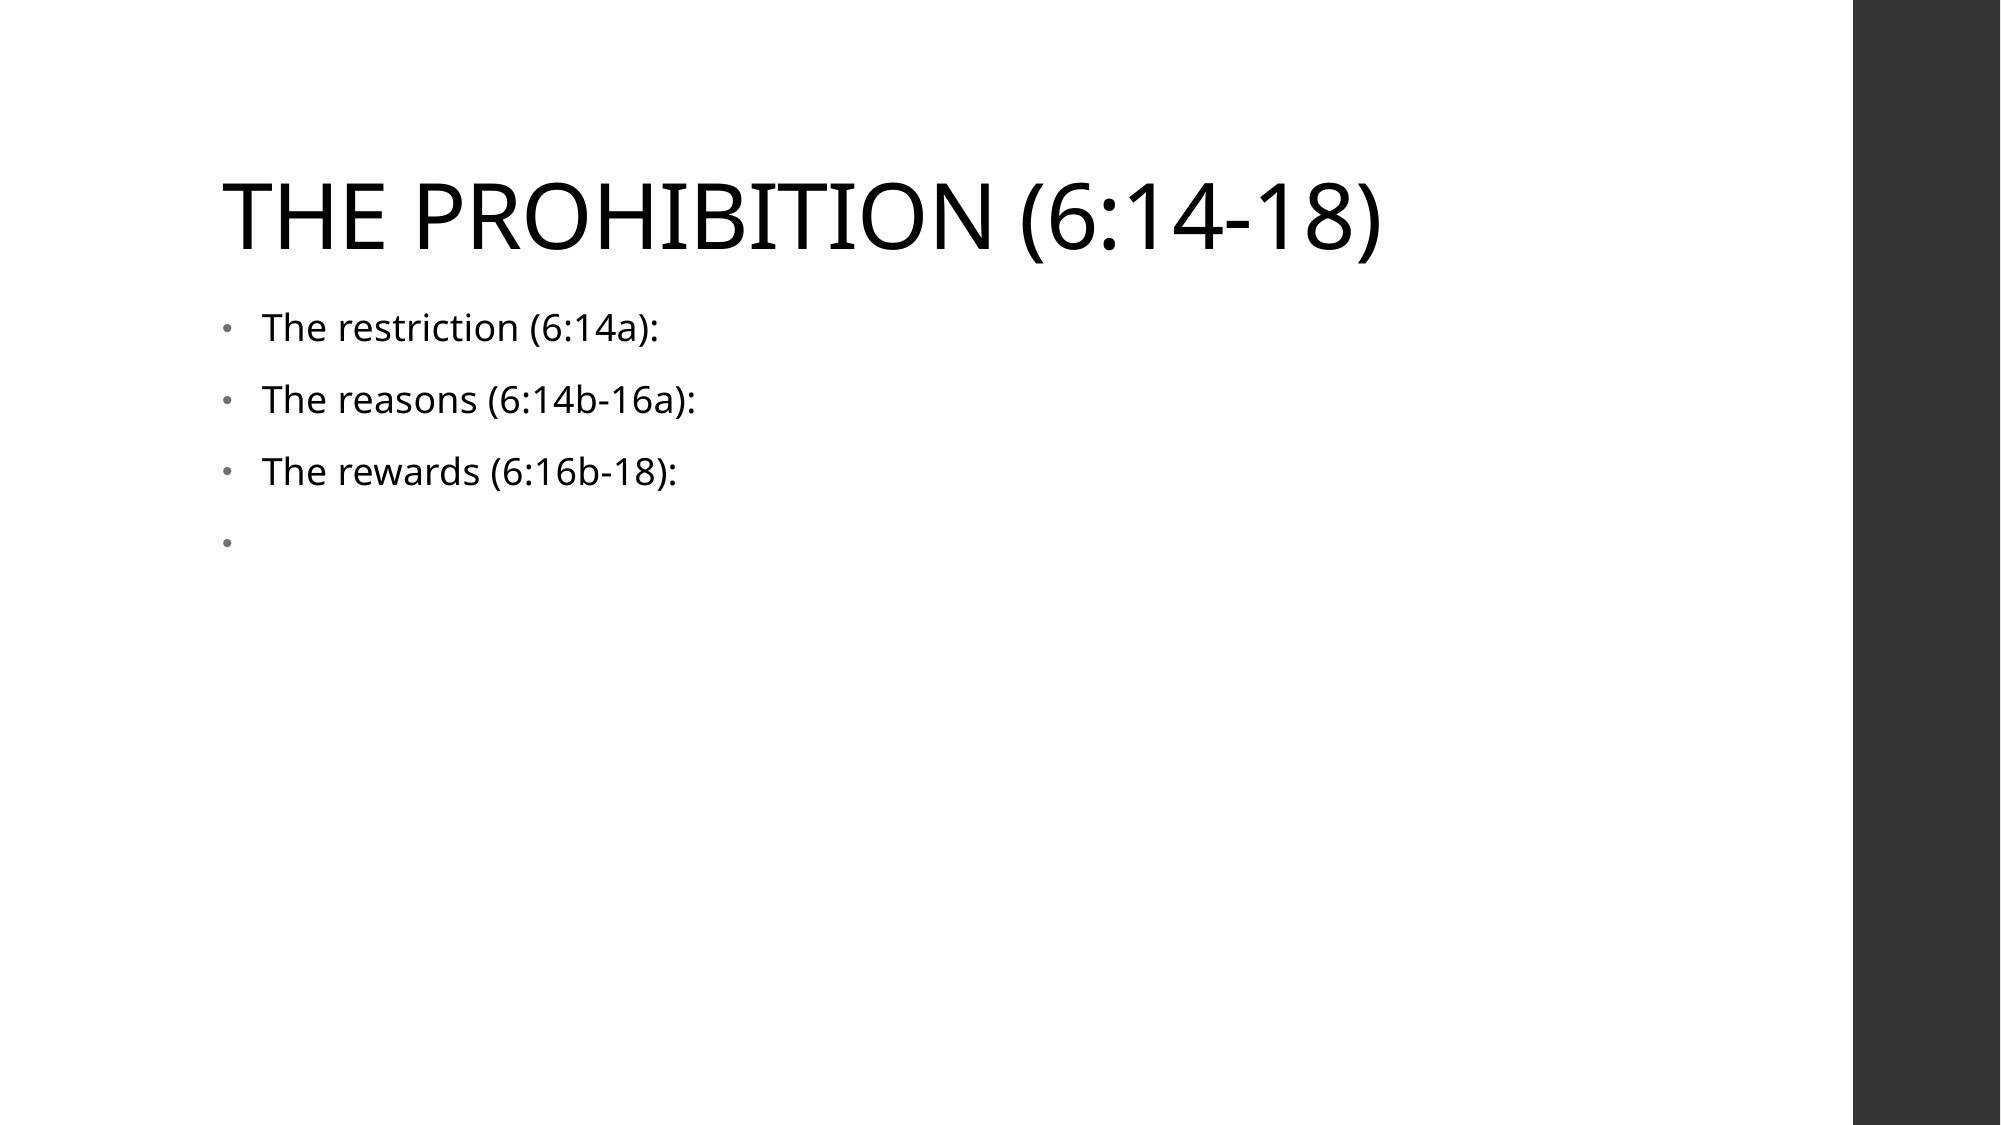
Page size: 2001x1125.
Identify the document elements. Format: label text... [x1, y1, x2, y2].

title THE PROHIBITION (6:14-18) [206, 60, 1797, 278]
list The restriction (6:14a): The reasons (6:14b-16a): The rewards (6:16b-18): [206, 299, 1617, 1014]
